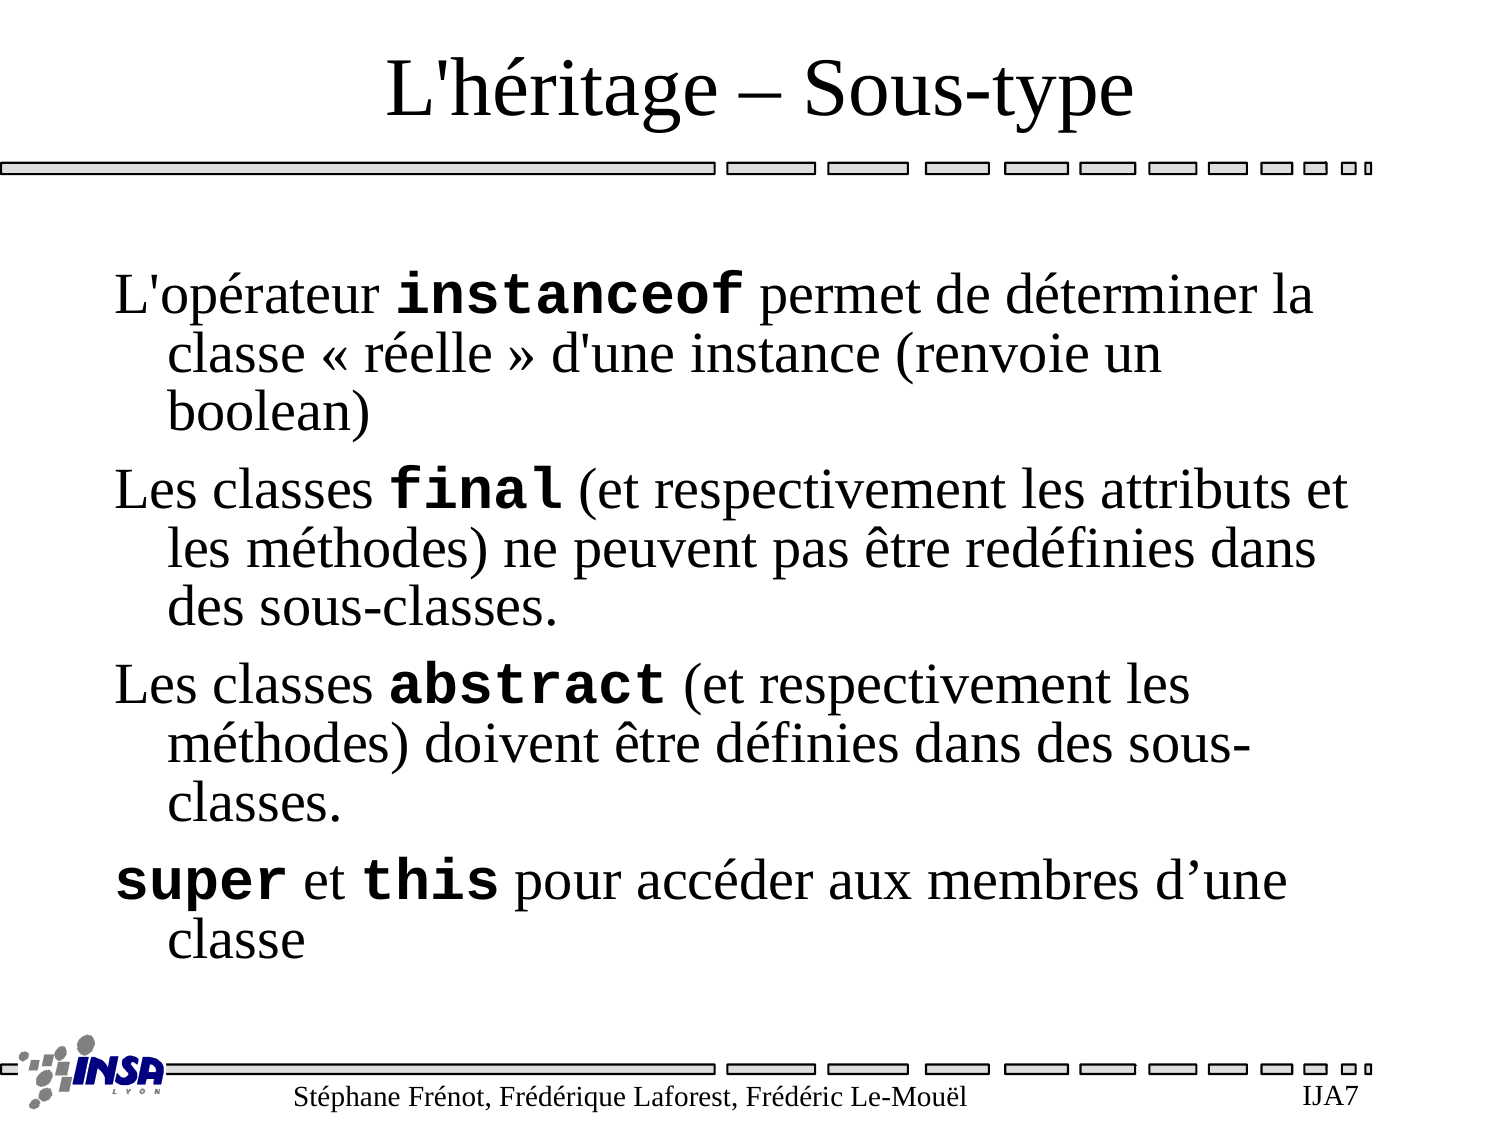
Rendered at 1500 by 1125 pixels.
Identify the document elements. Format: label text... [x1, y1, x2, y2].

title L'héritage – Sous-type [123, 42, 1399, 151]
list L'opérateur instanceof permet de déterminer la classe « réelle » d'une instance (renvoie un boolean) Les classes final (et respectivement les attributs et les méthodes) ne peuvent pas être redéfinies dans des sous-classes. Les classes abstract (et respectivement les méthodes) doivent être définies dans des sous-classes. super et this pour accéder aux membres d’une classe [99, 174, 1375, 1028]
